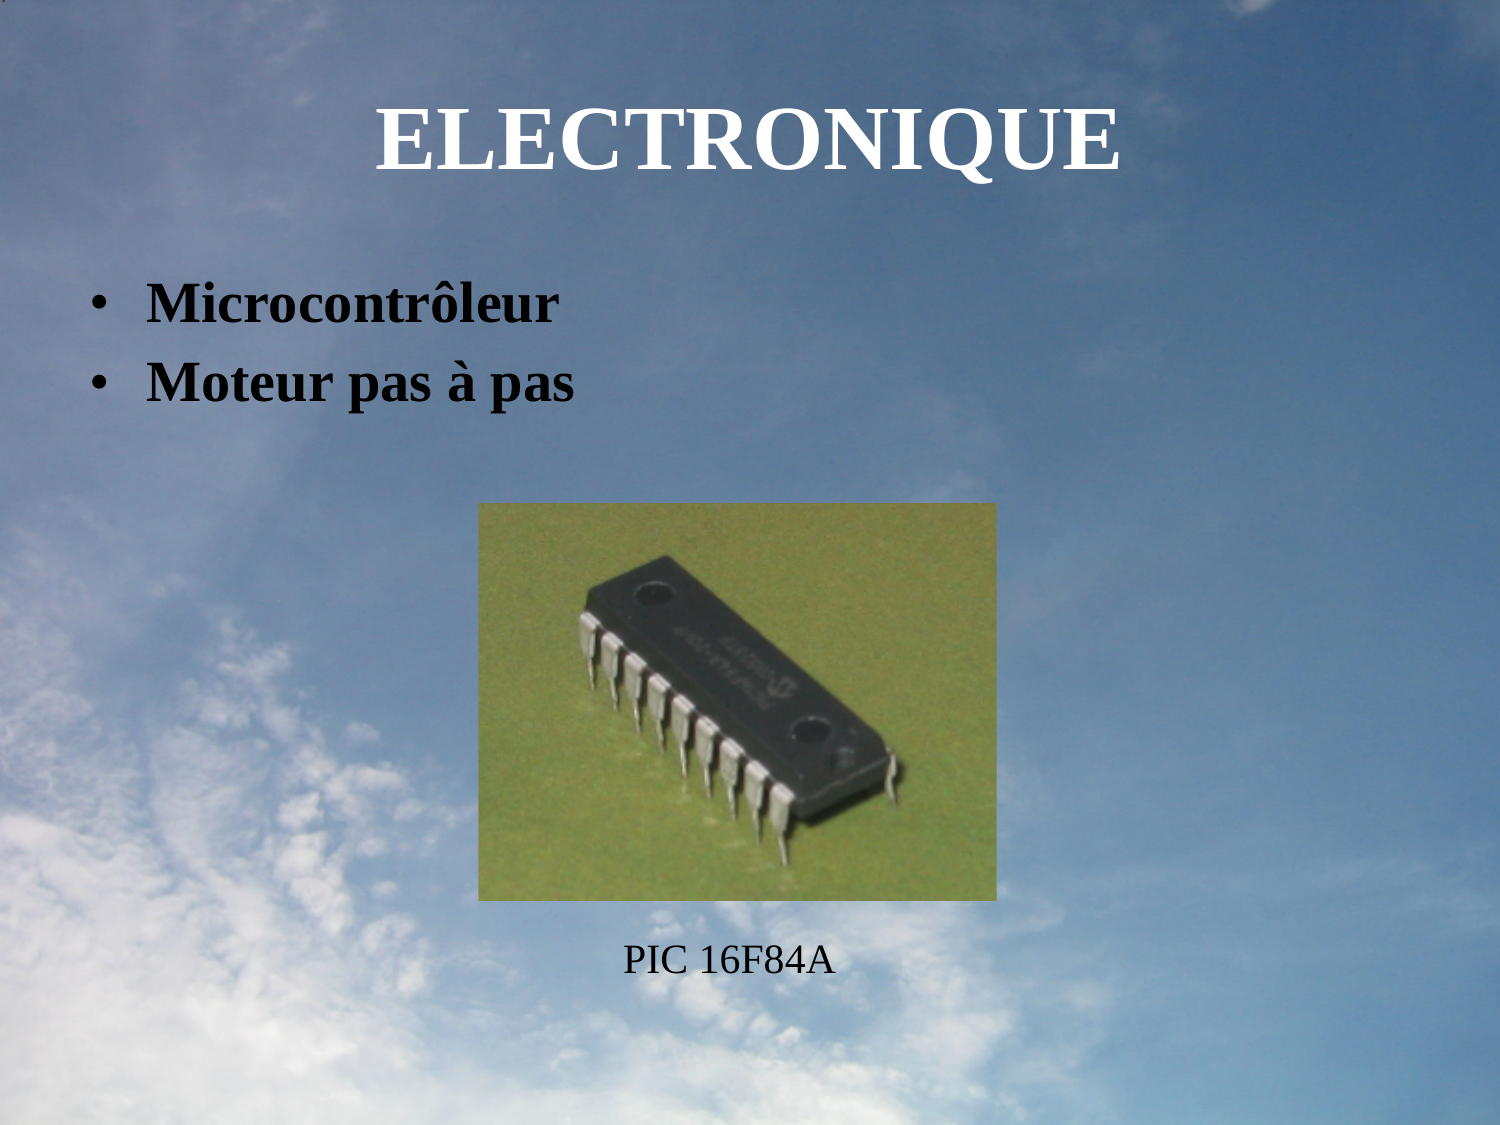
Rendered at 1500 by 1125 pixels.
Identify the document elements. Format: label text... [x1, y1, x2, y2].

text_box PIC 16F84A [608, 928, 851, 991]
picture [0, 0, 1500, 1125]
title ELECTRONIQUE [75, 45, 1426, 233]
list Microcontrôleur Moteur pas à pas [75, 262, 1426, 445]
